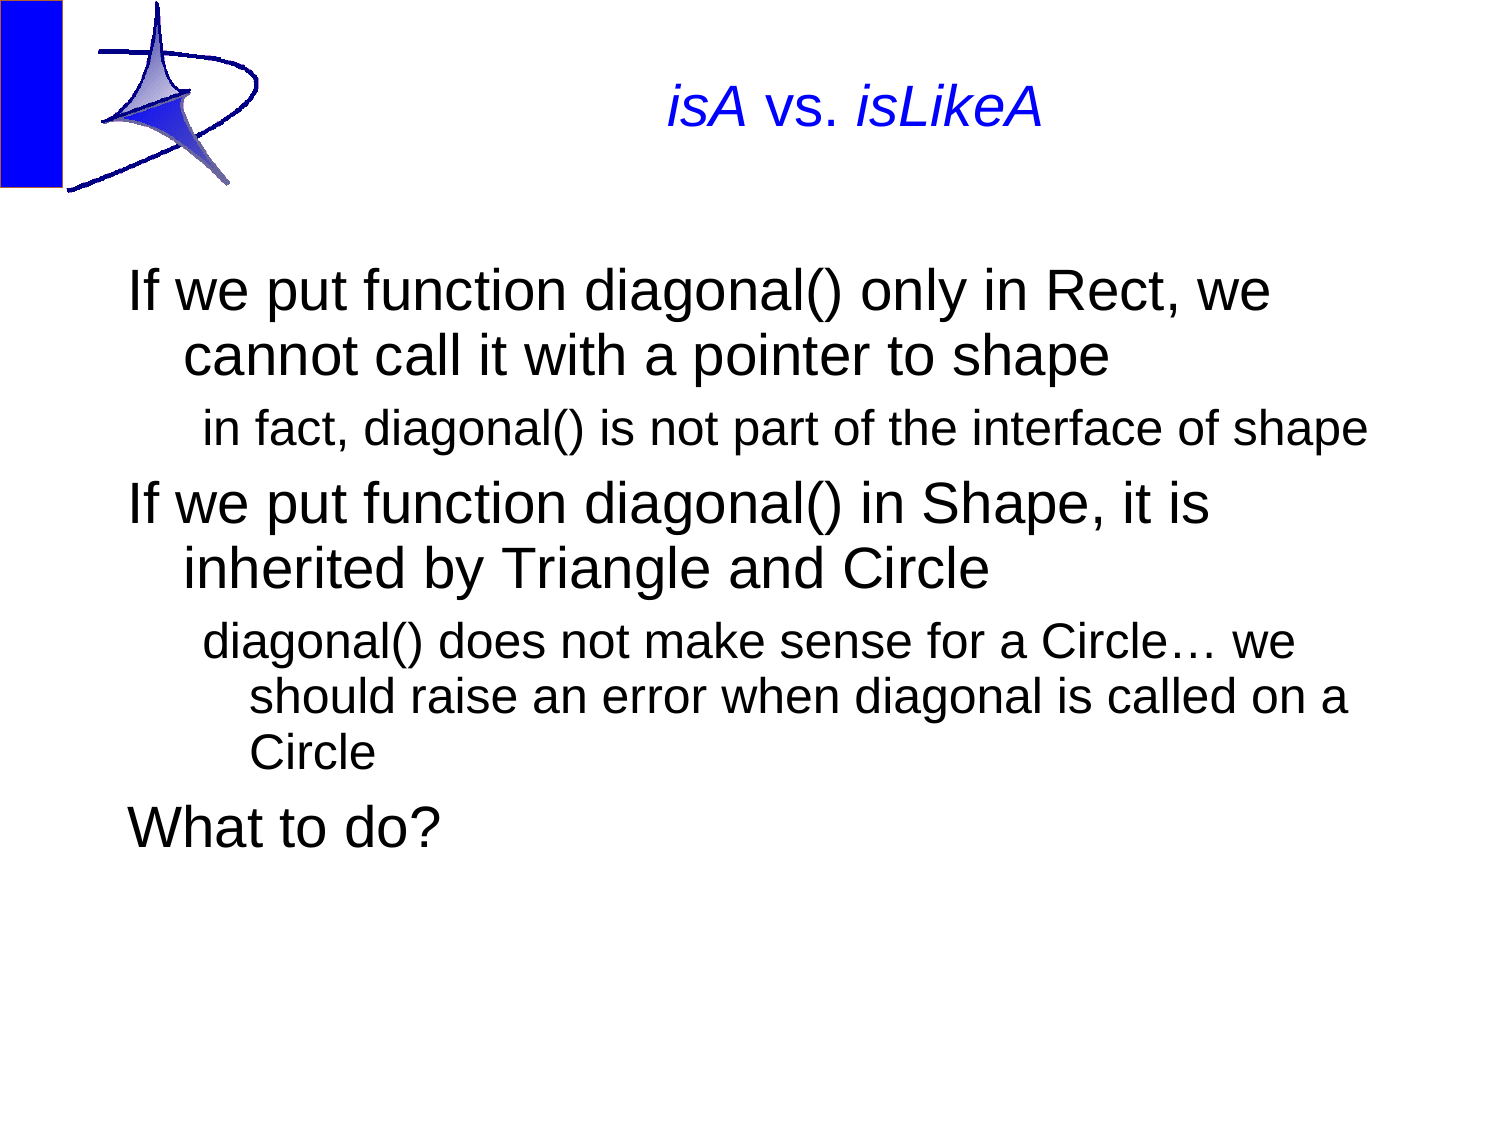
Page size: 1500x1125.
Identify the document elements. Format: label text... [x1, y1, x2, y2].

list If we put function diagonal() only in Rect, we cannot call it with a pointer to shape in fact, diagonal() is not part of the interface of shape If we put function diagonal() in Shape, it is inherited by Triangle and Circle diagonal() does not make sense for a Circle… we should raise an error when diagonal is called on a Circle What to do? [112, 249, 1450, 1001]
title isA vs. isLikeA [262, 24, 1450, 188]
picture [62, 0, 263, 197]
